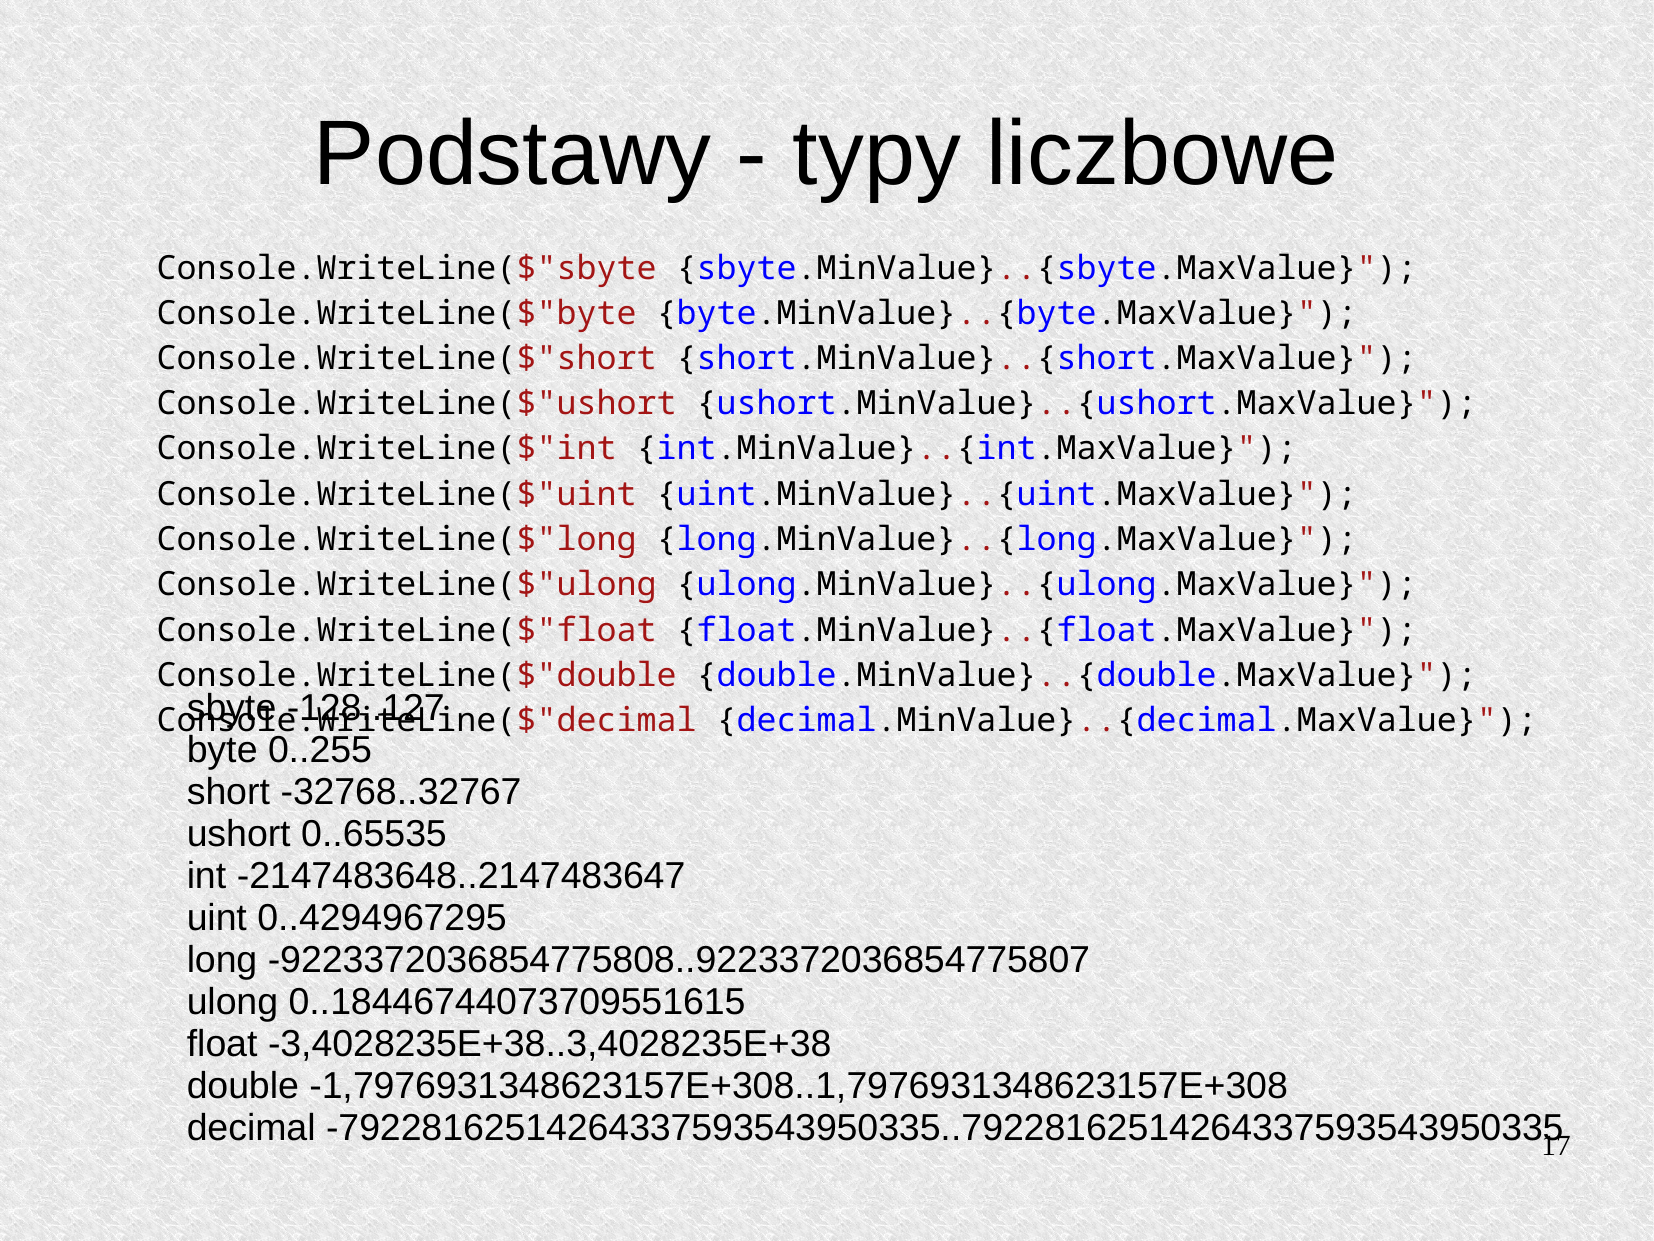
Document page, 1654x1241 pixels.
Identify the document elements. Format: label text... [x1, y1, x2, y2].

title Podstawy - typy liczbowe [82, 49, 1571, 257]
text_box Console.WriteLine($"sbyte {sbyte.MinValue}..{sbyte.MaxValue}"); Console.WriteLine($"byte {byte.MinValue}..{byte.MaxValue}"); Console.WriteLine($"short {short.MinValue}..{short.MaxValue}"); Console.WriteLine($"ushort {ushort.MinValue}..{ushort.MaxValue}"); Console.WriteLine($"int {int.MinValue}..{int.MaxValue}"); Console.WriteLine($"uint {uint.MinValue}..{uint.MaxValue}"); Console.WriteLine($"long {long.MinValue}..{long.MaxValue}"); Console.WriteLine($"ulong {ulong.MinValue}..{ulong.MaxValue}"); Console.WriteLine($"float {float.MinValue}..{float.MaxValue}"); Console.WriteLine($"double {double.MinValue}..{double.MaxValue}"); Console.WriteLine($"decimal {decimal.MinValue}..{decimal.MaxValue}"); [141, 236, 1431, 617]
text_box sbyte -128..127 byte 0..255 short -32768..32767 ushort 0..65535 int -2147483648..2147483647 uint 0..4294967295 long -9223372036854775808..9223372036854775807 ulong 0..18446744073709551615 float -3,4028235E+38..3,4028235E+38 double -1,7976931348623157E+308..1,7976931348623157E+308 decimal -79228162514264337593543950335..79228162514264337593543950335 [172, 679, 1579, 1156]
picture [0, 0, 1654, 1241]
